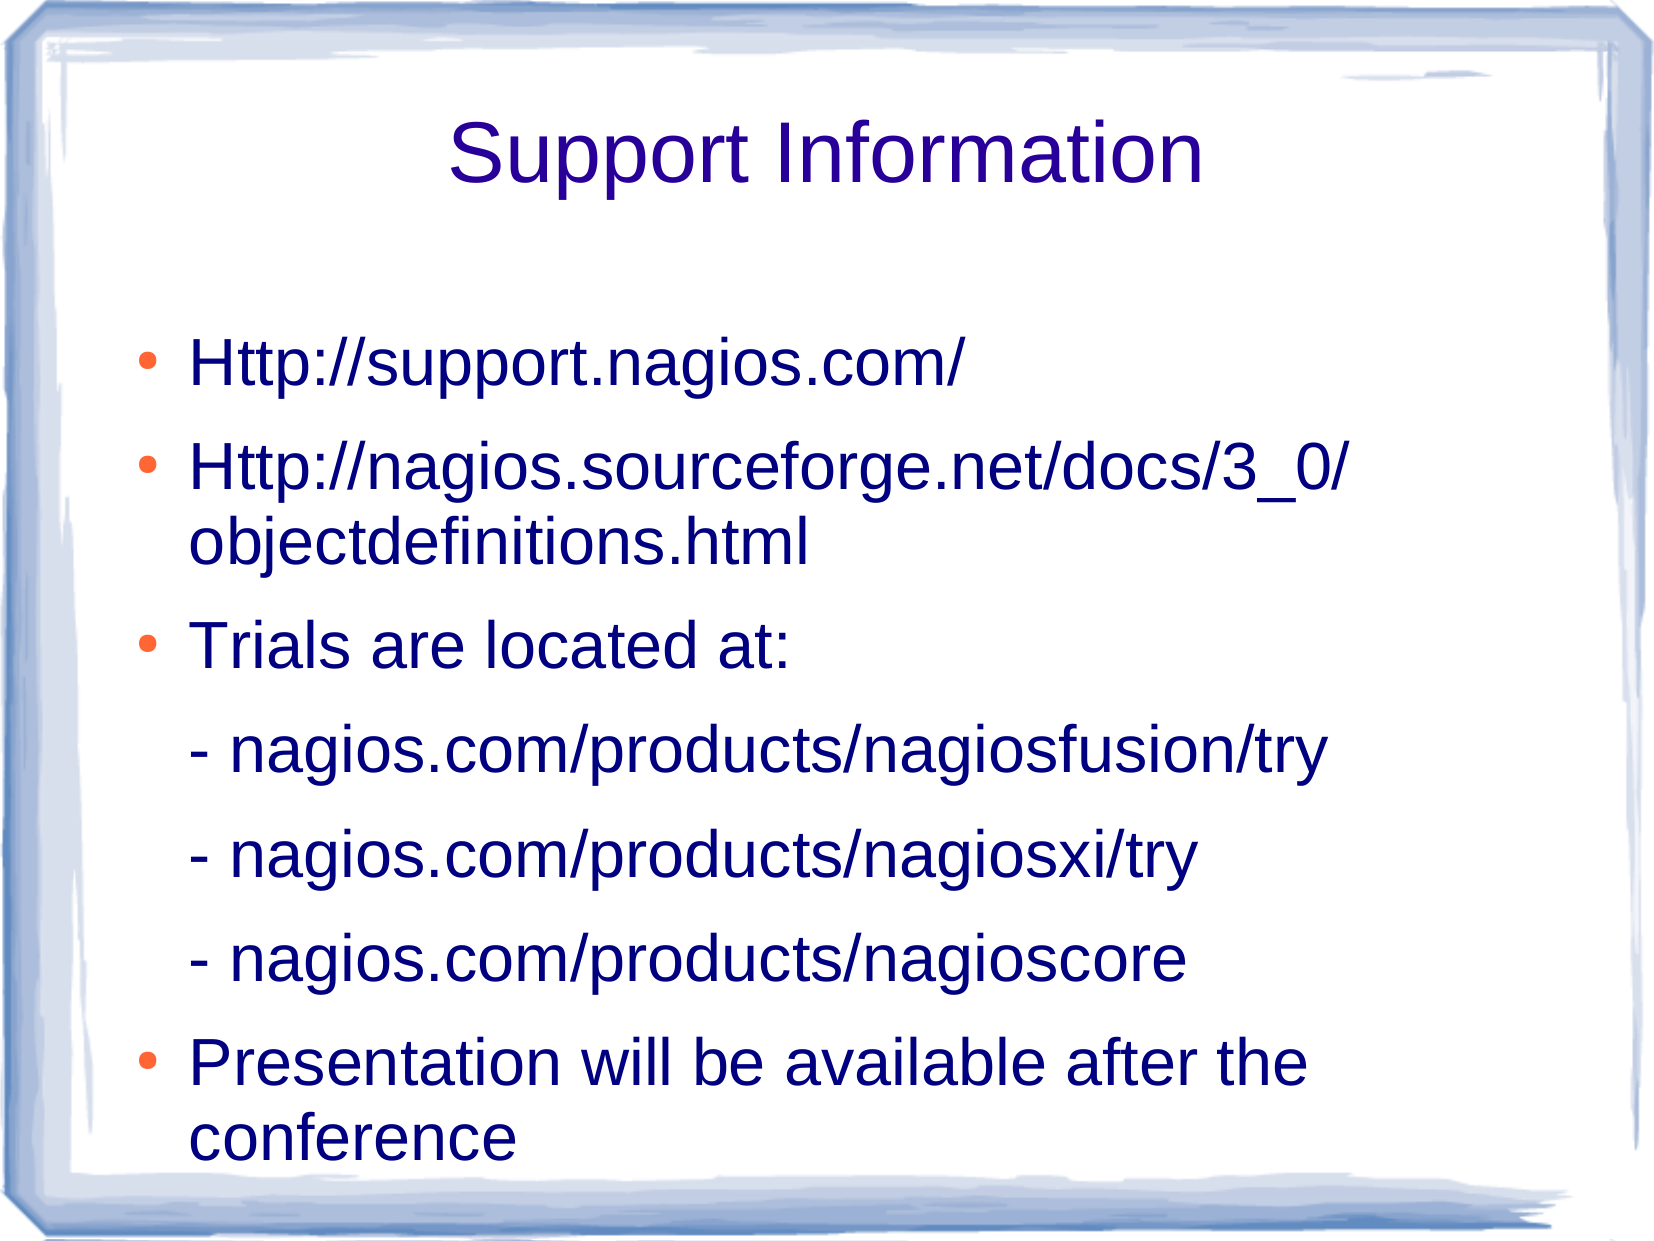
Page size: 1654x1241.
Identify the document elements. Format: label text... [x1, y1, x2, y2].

picture [0, 0, 1654, 1241]
title Support Information [82, 49, 1571, 257]
list Http://support.nagios.com/ Http://nagios.sourceforge.net/docs/3_0/objectdefinitions.html Trials are located at: - nagios.com/products/nagiosfusion/try - nagios.com/products/nagiosxi/try - nagios.com/products/nagioscore Presentation will be available after the conference [118, 324, 1571, 1175]
